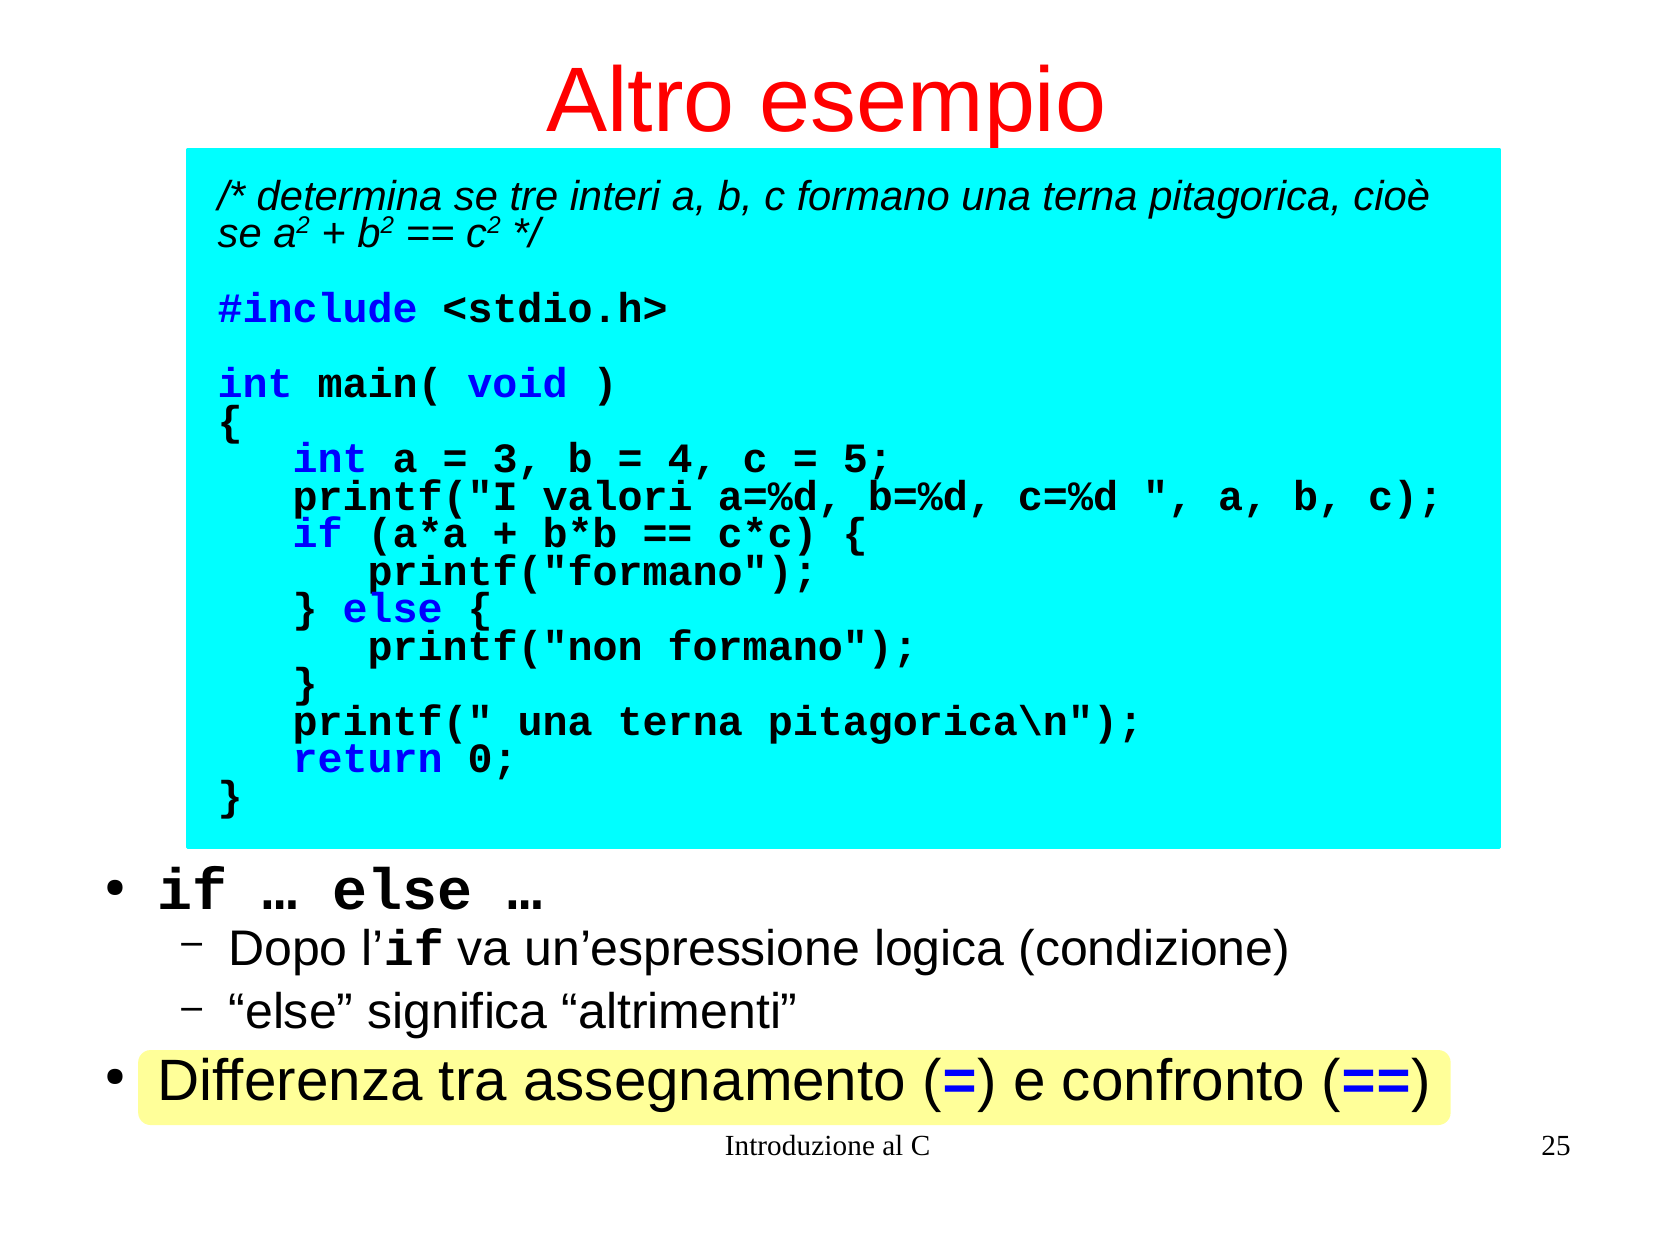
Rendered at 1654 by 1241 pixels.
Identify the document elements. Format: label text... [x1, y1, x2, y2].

list if … else … Dopo l’if va un’espressione logica (condizione) “else” significa “altrimenti” Differenza tra assegnamento (=) e confronto (==) [86, 862, 1576, 1147]
title Altro esempio [82, 48, 1571, 152]
text_box /* determina se tre interi a, b, c formano una terna pitagorica, cioè se a2 + b2 == c2 */ #include <stdio.h> int main( void ) { int a = 3, b = 4, c = 5; printf("I valori a=%d, b=%d, c=%d ", a, b, c); if (a*a + b*b == c*c) { printf("formano"); } else { printf("non formano"); } printf(" una terna pitagorica\n"); return 0; } [187, 150, 1500, 848]
